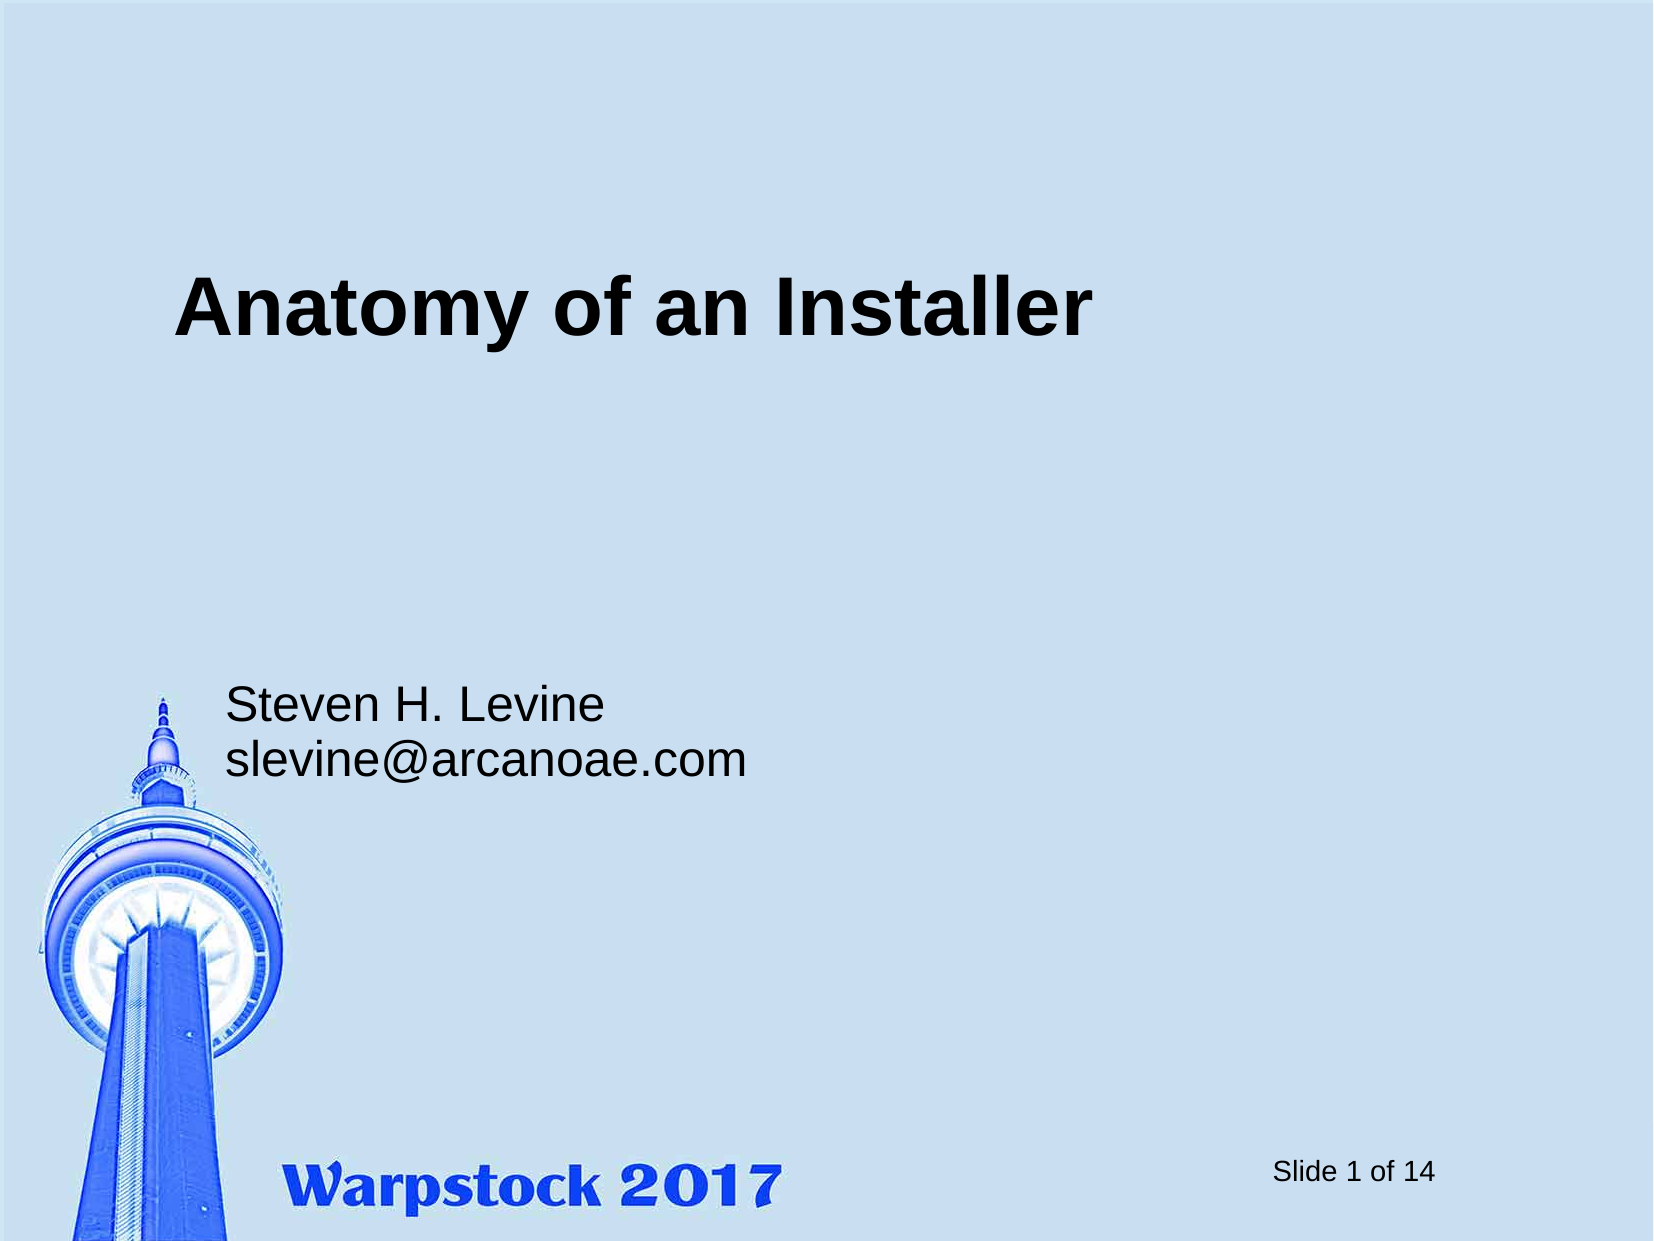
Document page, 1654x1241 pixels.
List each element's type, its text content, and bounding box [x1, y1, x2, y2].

picture [4, 3, 1654, 1241]
title Anatomy of an Installer [173, 213, 1420, 400]
subtitle Steven H. Levine slevine@arcanoae.com [225, 675, 1471, 788]
